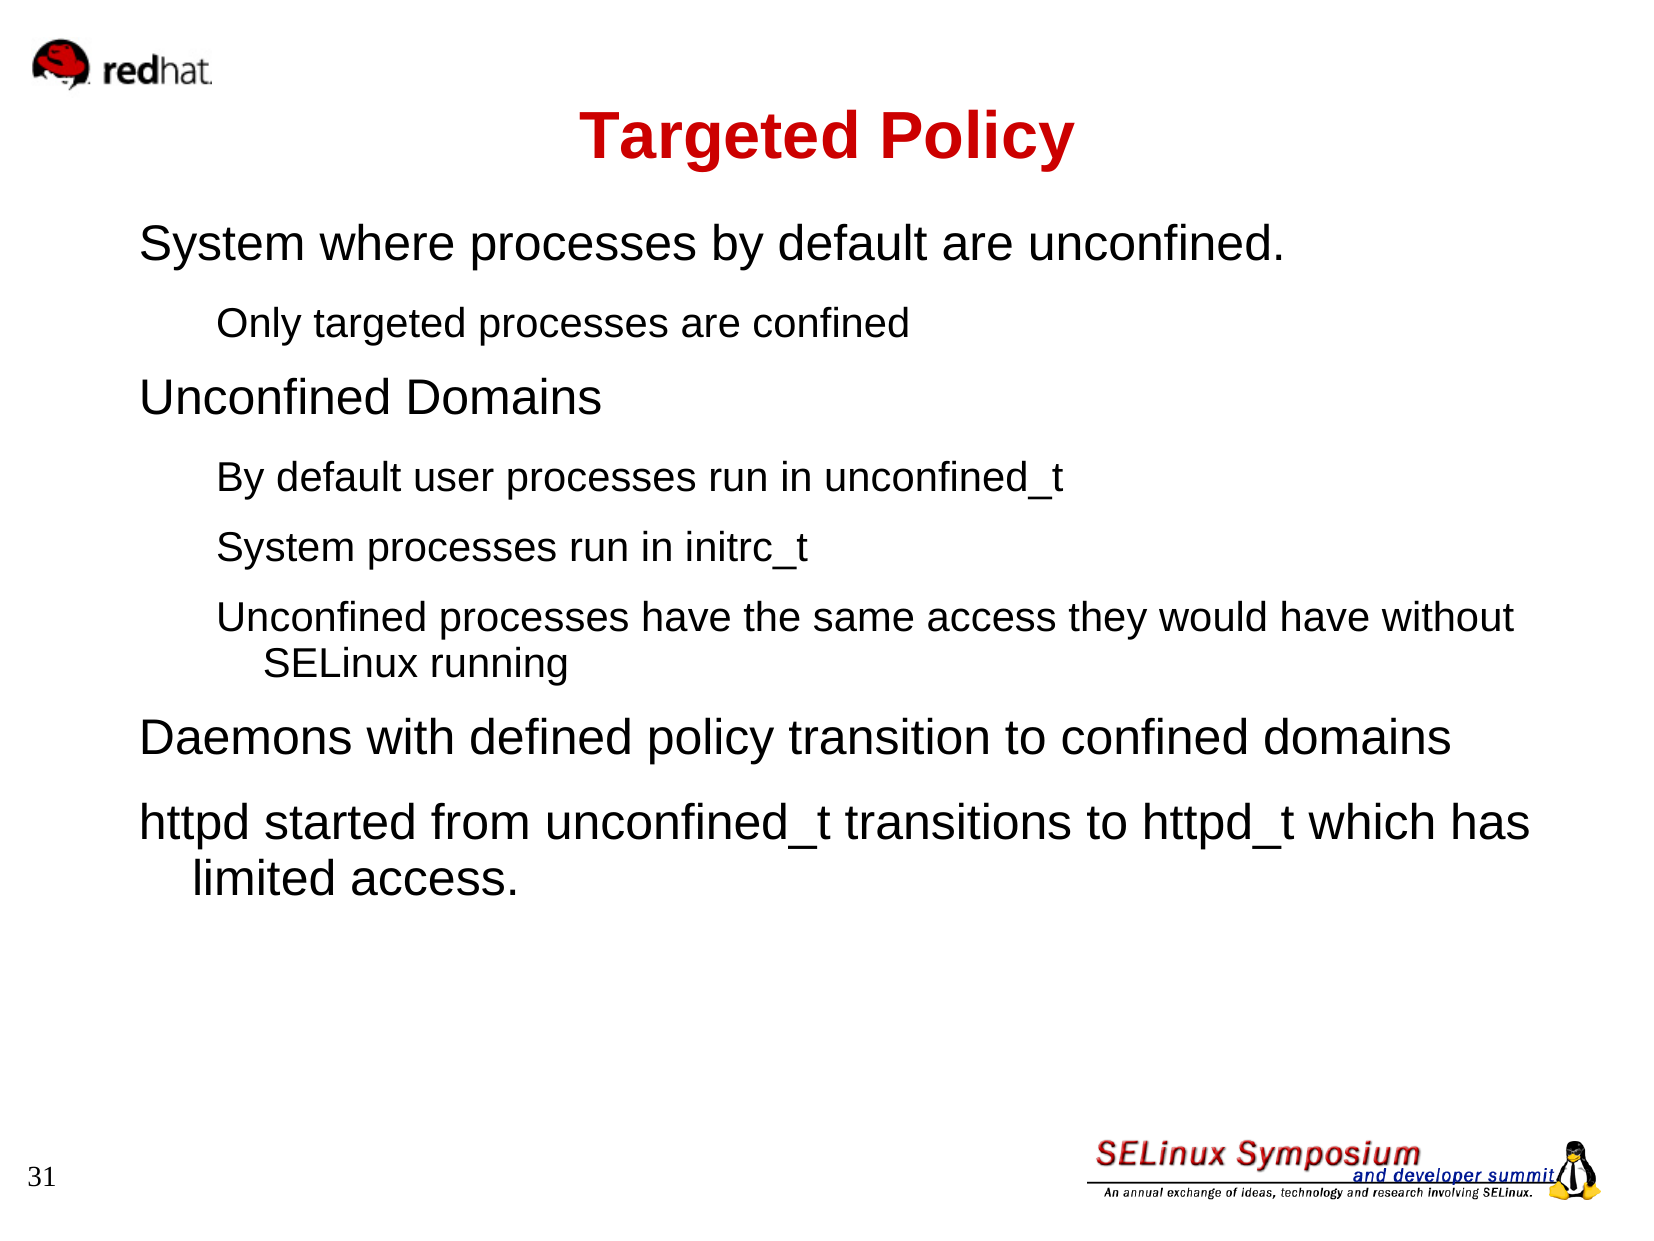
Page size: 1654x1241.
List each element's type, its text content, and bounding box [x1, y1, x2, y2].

picture [1087, 1135, 1613, 1200]
list System where processes by default are unconfined. Only targeted processes are confined Unconfined Domains By default user processes run in unconfined_t System processes run in initrc_t Unconfined processes have the same access they would have without SELinux running Daemons with defined policy transition to confined domains httpd started from unconfined_t transitions to httpd_t which has limited access. [121, 214, 1534, 1088]
picture [31, 37, 212, 98]
title Targeted Policy [121, 55, 1534, 214]
